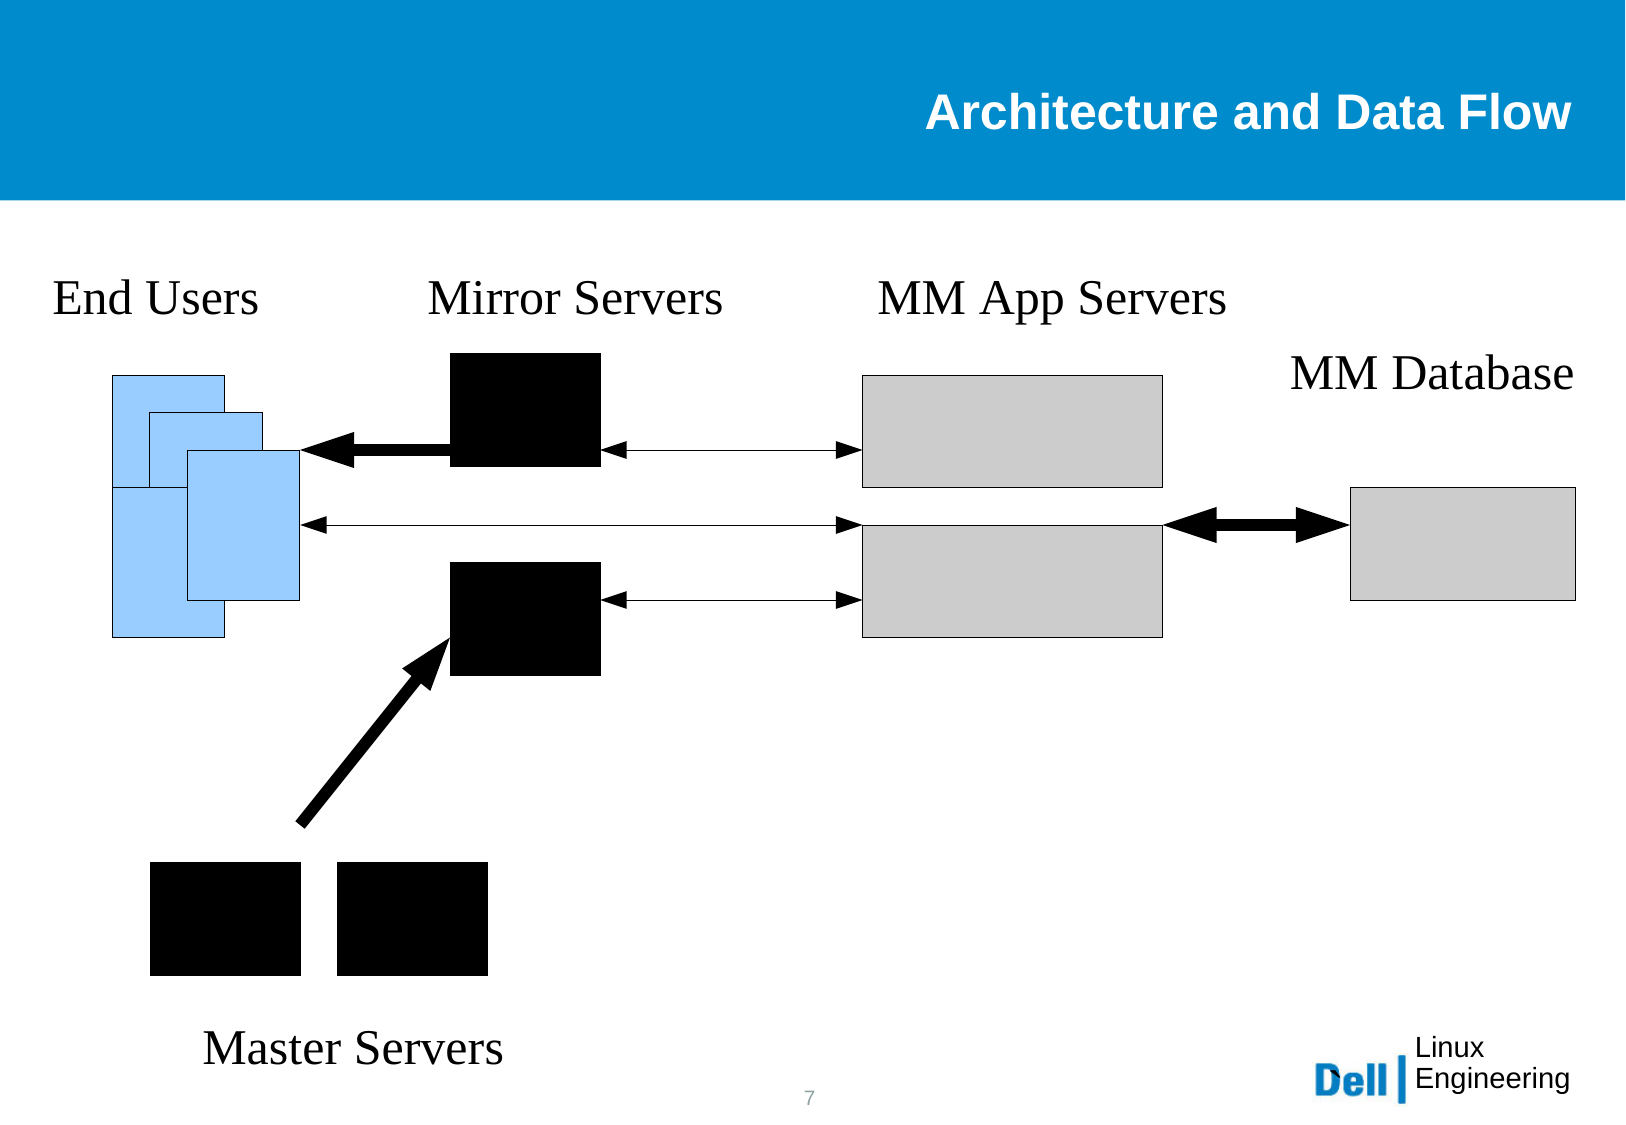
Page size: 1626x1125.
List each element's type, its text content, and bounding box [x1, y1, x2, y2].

title Architecture and Data Flow [121, 37, 1573, 188]
text_box MM App Servers [862, 262, 1276, 347]
text_box Mirror Servers [412, 262, 751, 347]
text_box [450, 353, 601, 467]
text_box [862, 375, 1163, 488]
text_box [112, 375, 300, 638]
text_box [337, 862, 488, 976]
picture [1312, 1053, 1409, 1107]
text_box Master Servers [187, 1012, 526, 1097]
text_box MM Database [1275, 337, 1613, 422]
text_box End Users [37, 262, 301, 347]
text_box [150, 862, 301, 976]
text_box [1350, 487, 1576, 601]
text_box [450, 562, 601, 676]
text_box [862, 525, 1163, 638]
